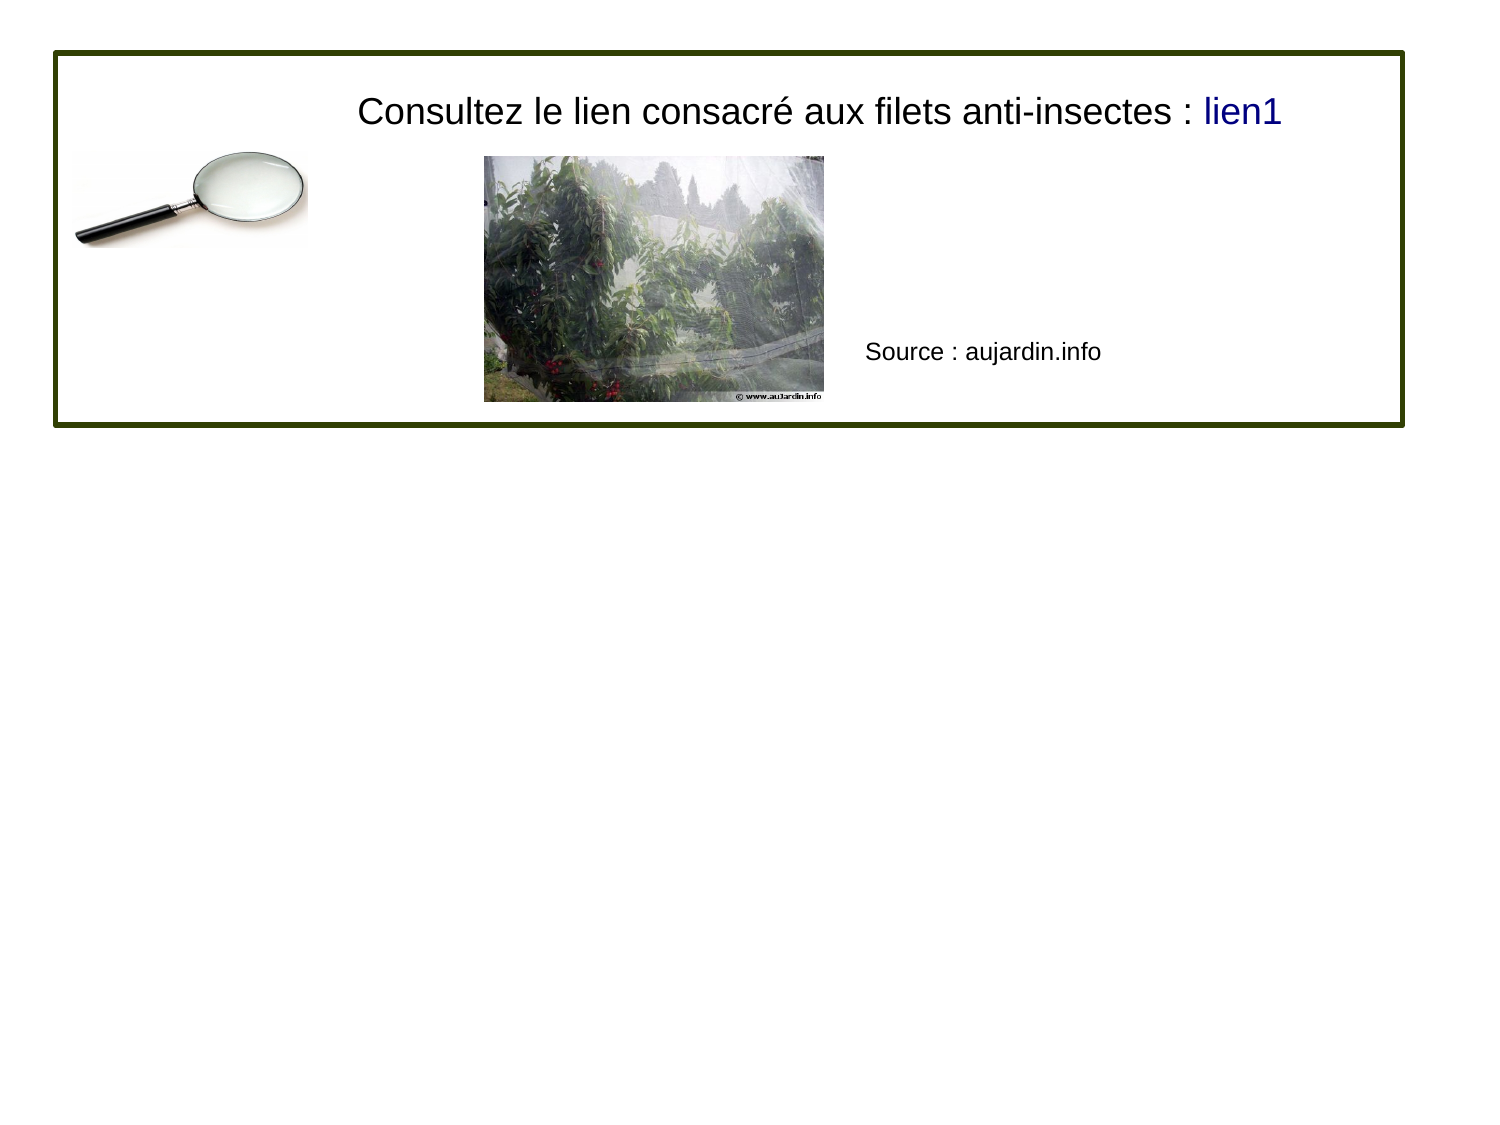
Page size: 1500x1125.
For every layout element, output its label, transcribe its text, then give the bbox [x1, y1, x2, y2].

text_box Consultez le lien consacré aux filets anti-insectes : lien1 [342, 82, 1382, 140]
text_box Source : aujardin.info [850, 330, 1359, 374]
picture [484, 156, 824, 402]
picture [72, 150, 308, 249]
